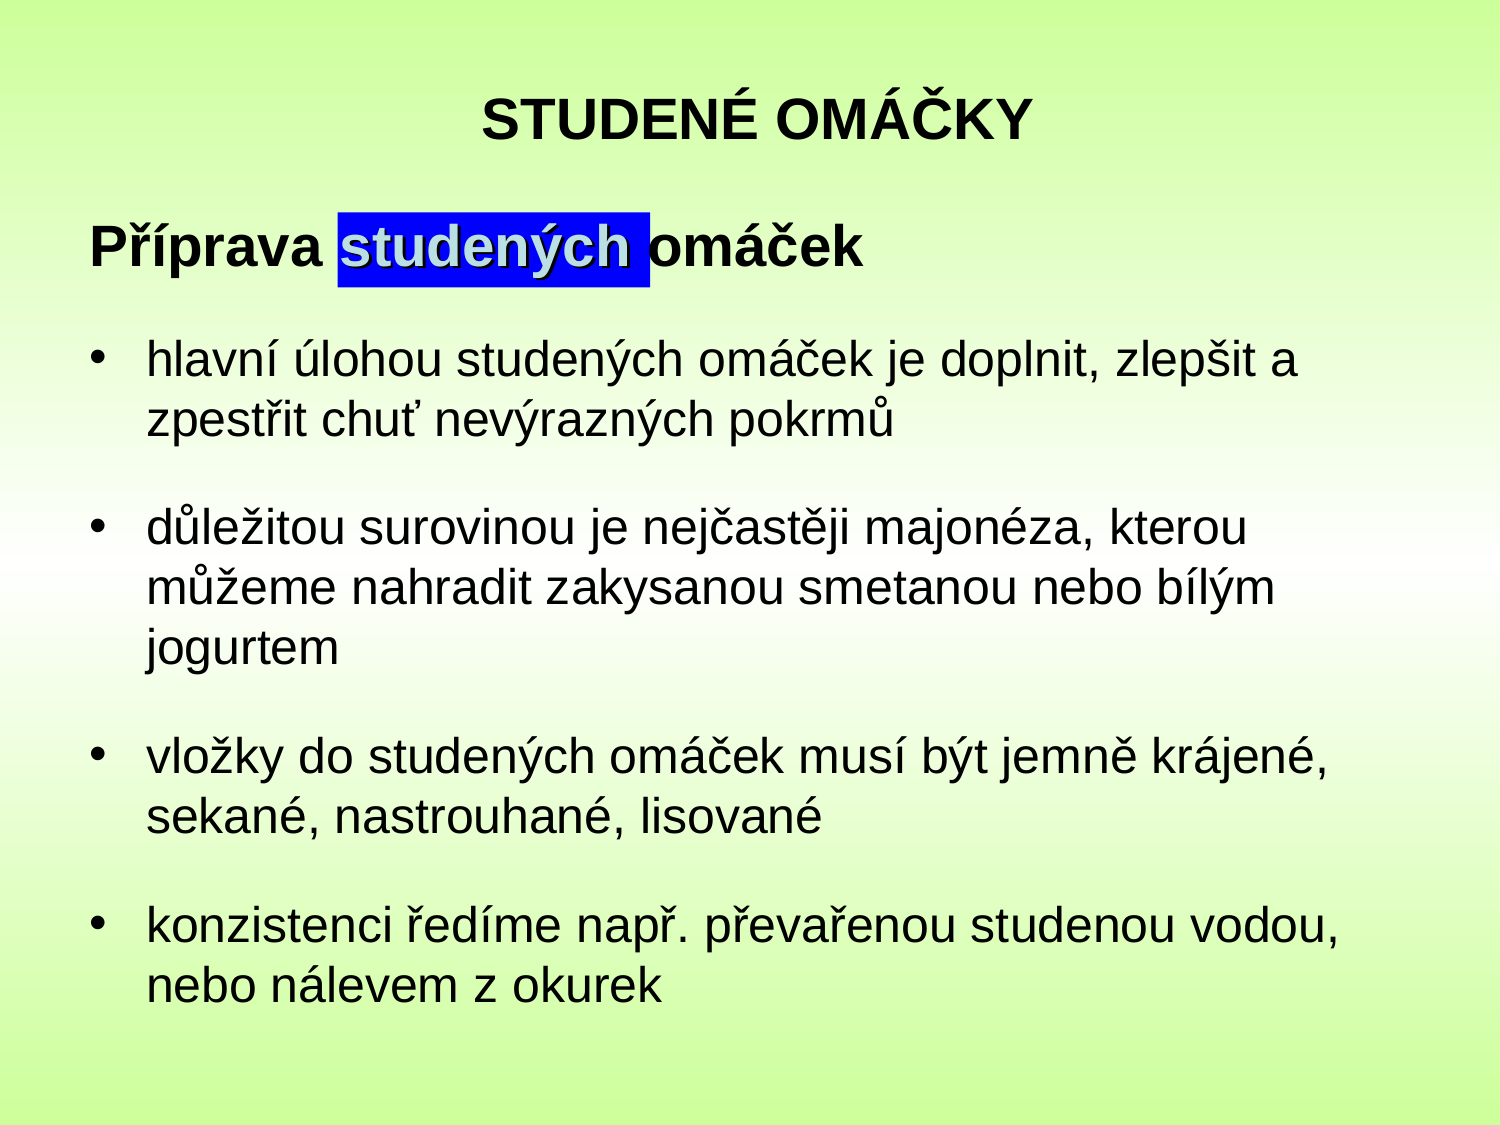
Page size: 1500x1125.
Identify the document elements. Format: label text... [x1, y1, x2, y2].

list Příprava studených omáček hlavní úlohou studených omáček je doplnit, zlepšit a zpestřit chuť nevýrazných pokrmů důležitou surovinou je nejčastěji majonéza, kterou můžeme nahradit zakysanou smetanou nebo bílým jogurtem vložky do studených omáček musí být jemně krájené, sekané, nastrouhané, lisované konzistenci ředíme např. převařenou studenou vodou, nebo nálevem z okurek [75, 199, 1426, 1063]
title STUDENÉ OMÁČKY [75, 45, 1426, 188]
